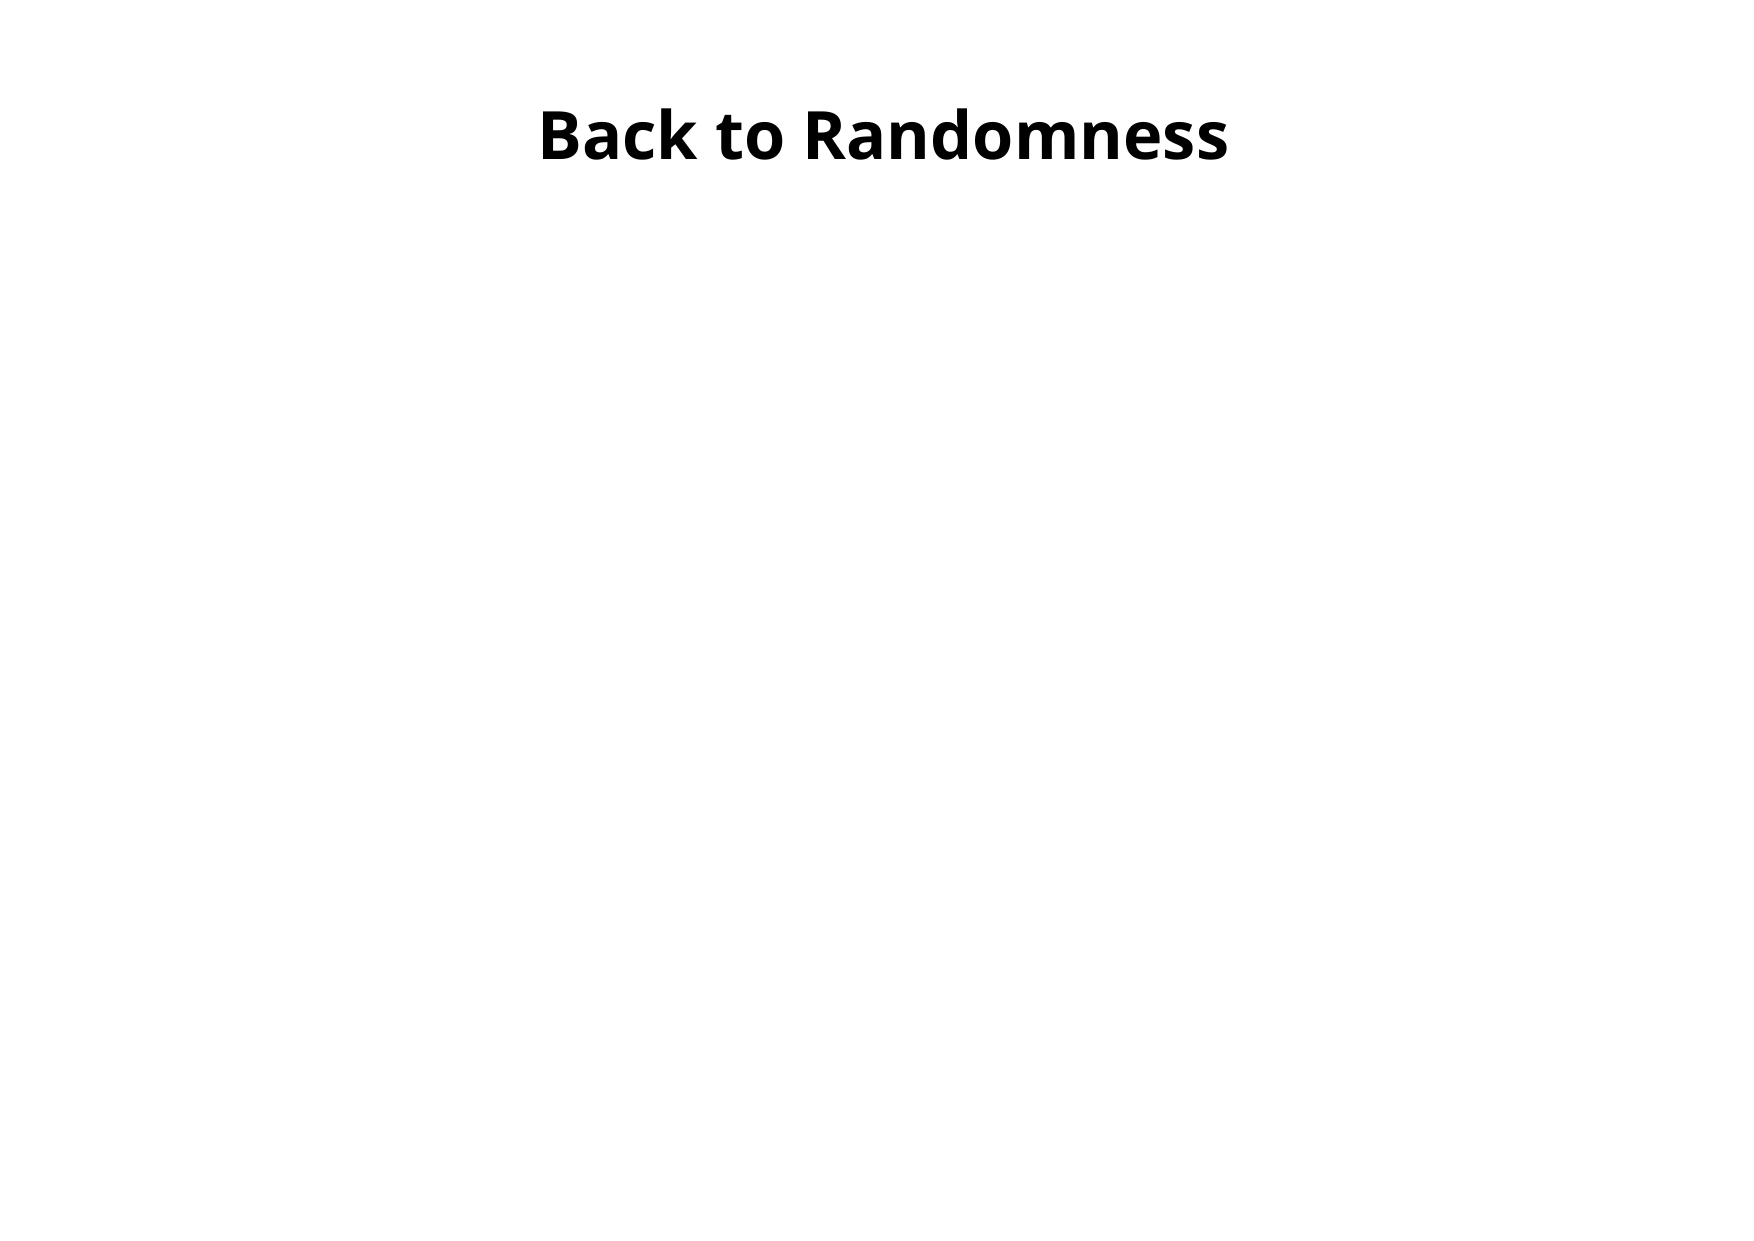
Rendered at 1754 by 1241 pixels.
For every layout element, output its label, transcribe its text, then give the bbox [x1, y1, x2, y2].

text_box Back to Randomness [522, 81, 1710, 171]
